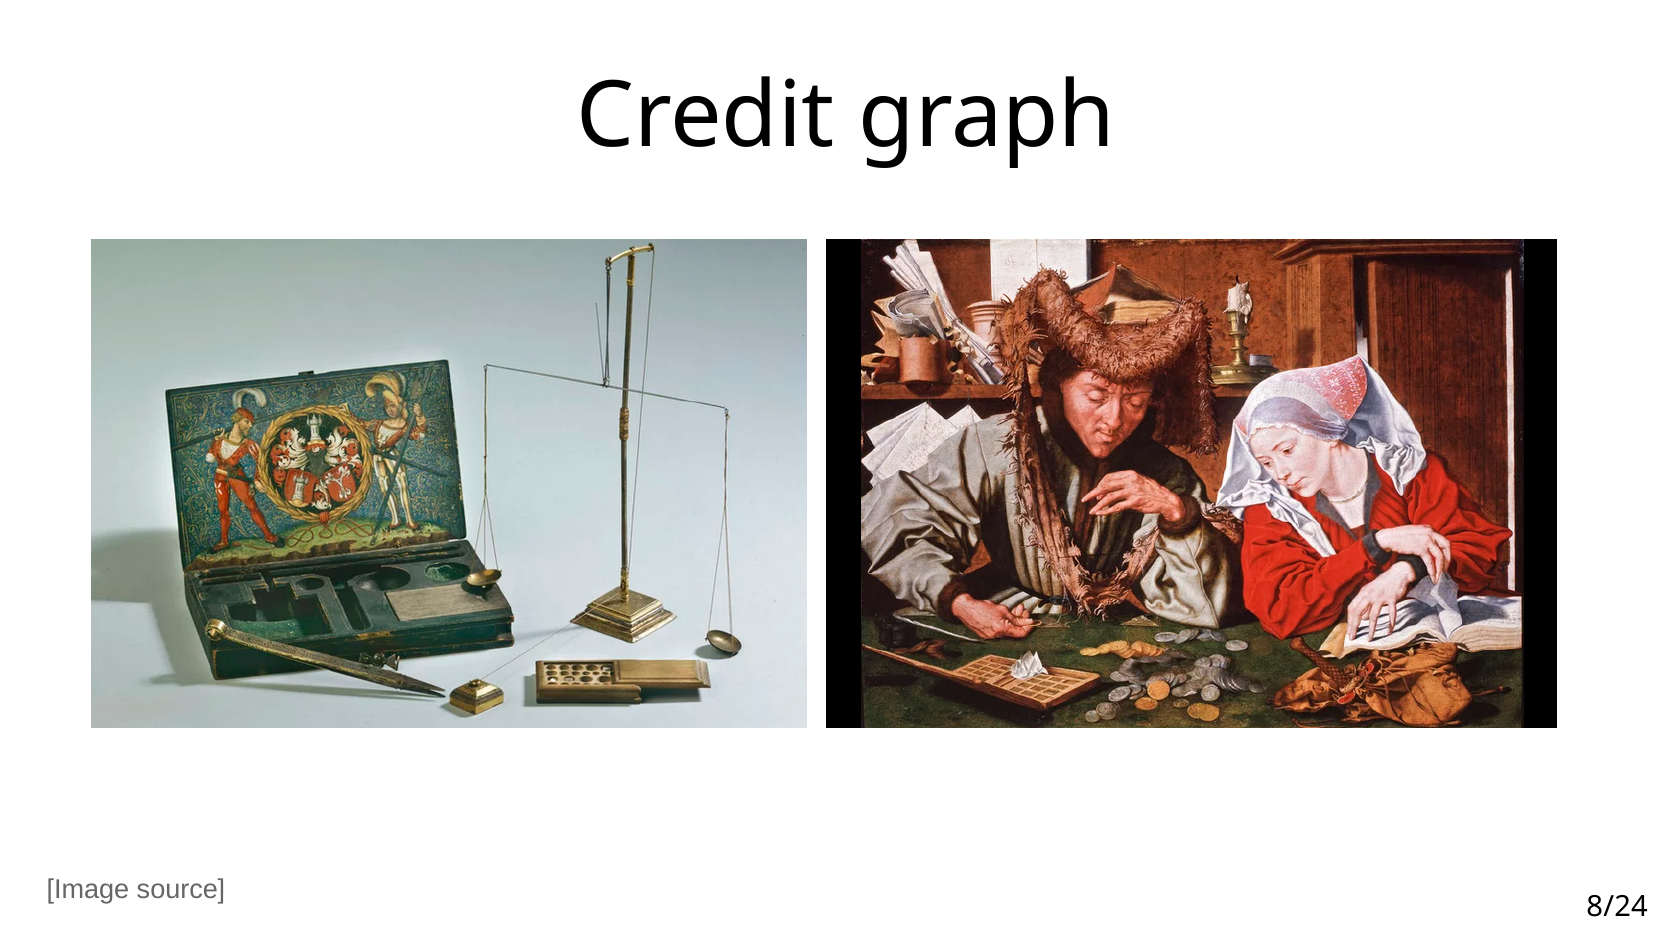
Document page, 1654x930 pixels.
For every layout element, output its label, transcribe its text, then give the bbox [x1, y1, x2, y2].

text_box [Image source] [31, 866, 271, 924]
picture [91, 239, 807, 728]
title Credit graph [102, 33, 1591, 189]
picture [825, 239, 1557, 728]
